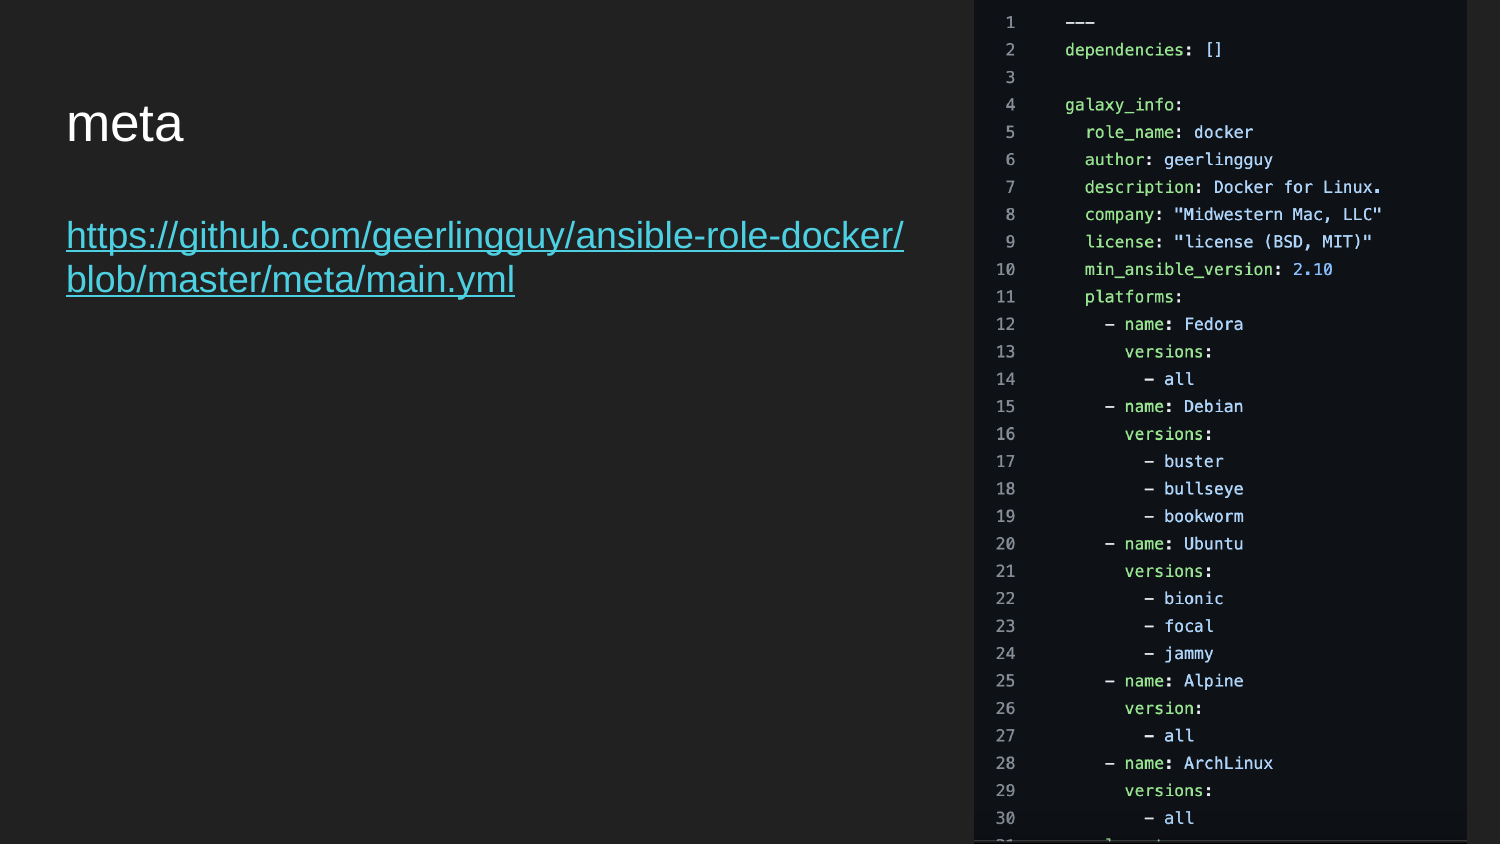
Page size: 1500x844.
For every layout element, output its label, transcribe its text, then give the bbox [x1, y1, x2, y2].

list https://github.com/geerlingguy/ansible-role-docker/blob/master/meta/main.yml [51, 189, 928, 750]
title meta [51, 72, 974, 167]
picture [974, 0, 1467, 844]
